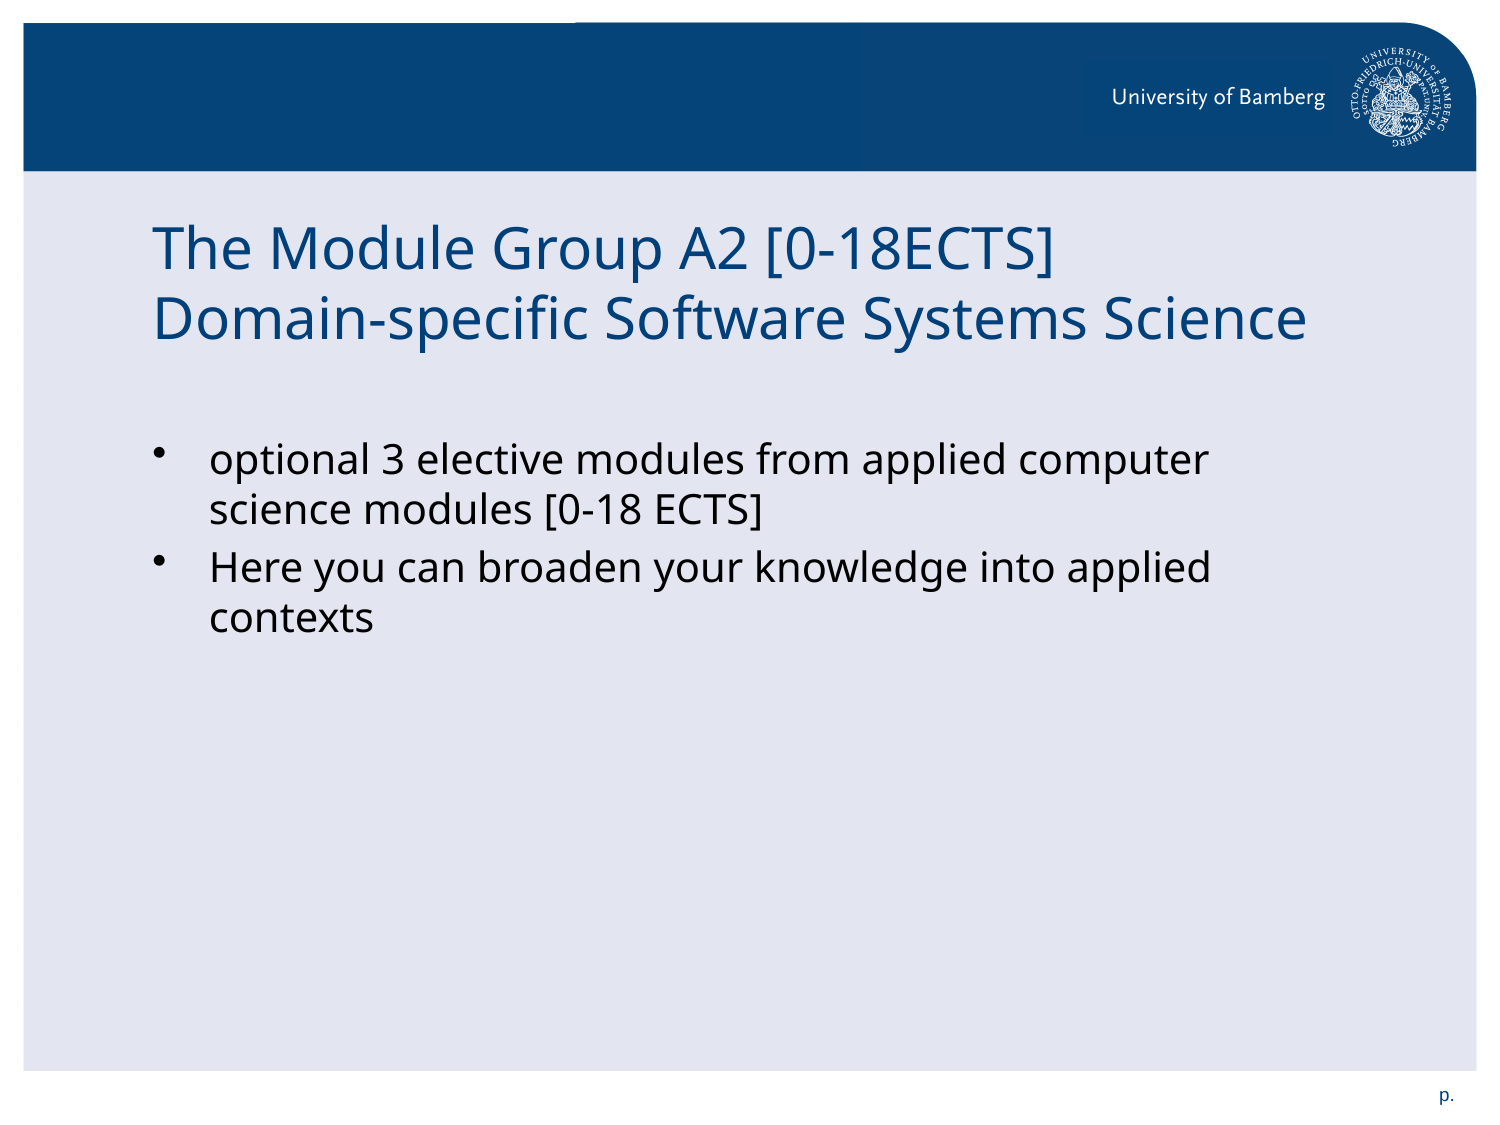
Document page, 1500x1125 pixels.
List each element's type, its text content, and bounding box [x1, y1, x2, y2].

title The Module Group A2 [0-18ECTS] Domain-specific Software Systems Science [137, 187, 1363, 375]
list optional 3 elective modules from applied computer science modules [0-18 ECTS] Here you can broaden your knowledge into applied contexts [137, 425, 1363, 1008]
picture [0, 0, 1500, 1125]
